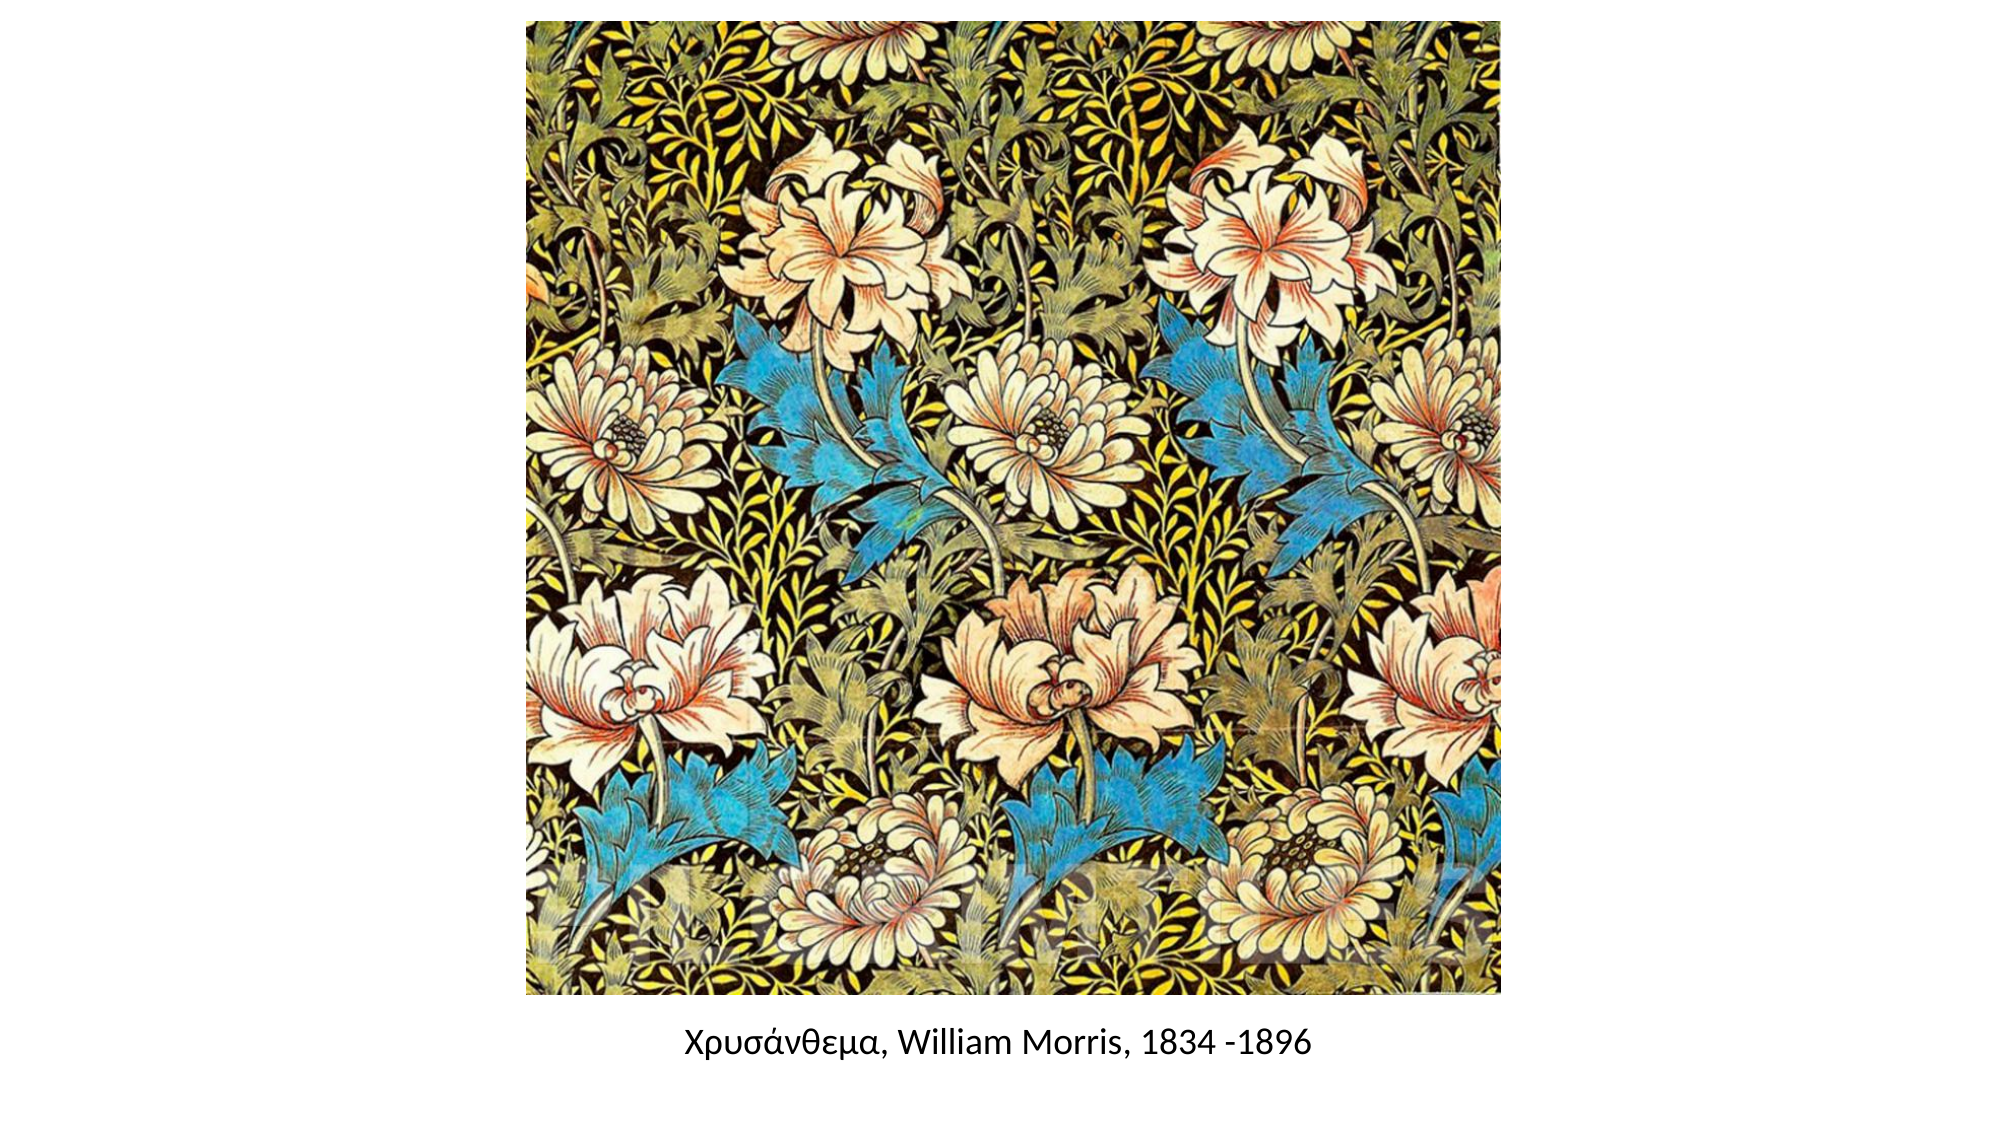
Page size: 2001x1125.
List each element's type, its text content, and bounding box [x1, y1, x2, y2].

text_box Χρυσάνθεμα, William Morris, 1834 -1896 [670, 1010, 1513, 1070]
picture [526, 21, 1501, 995]
